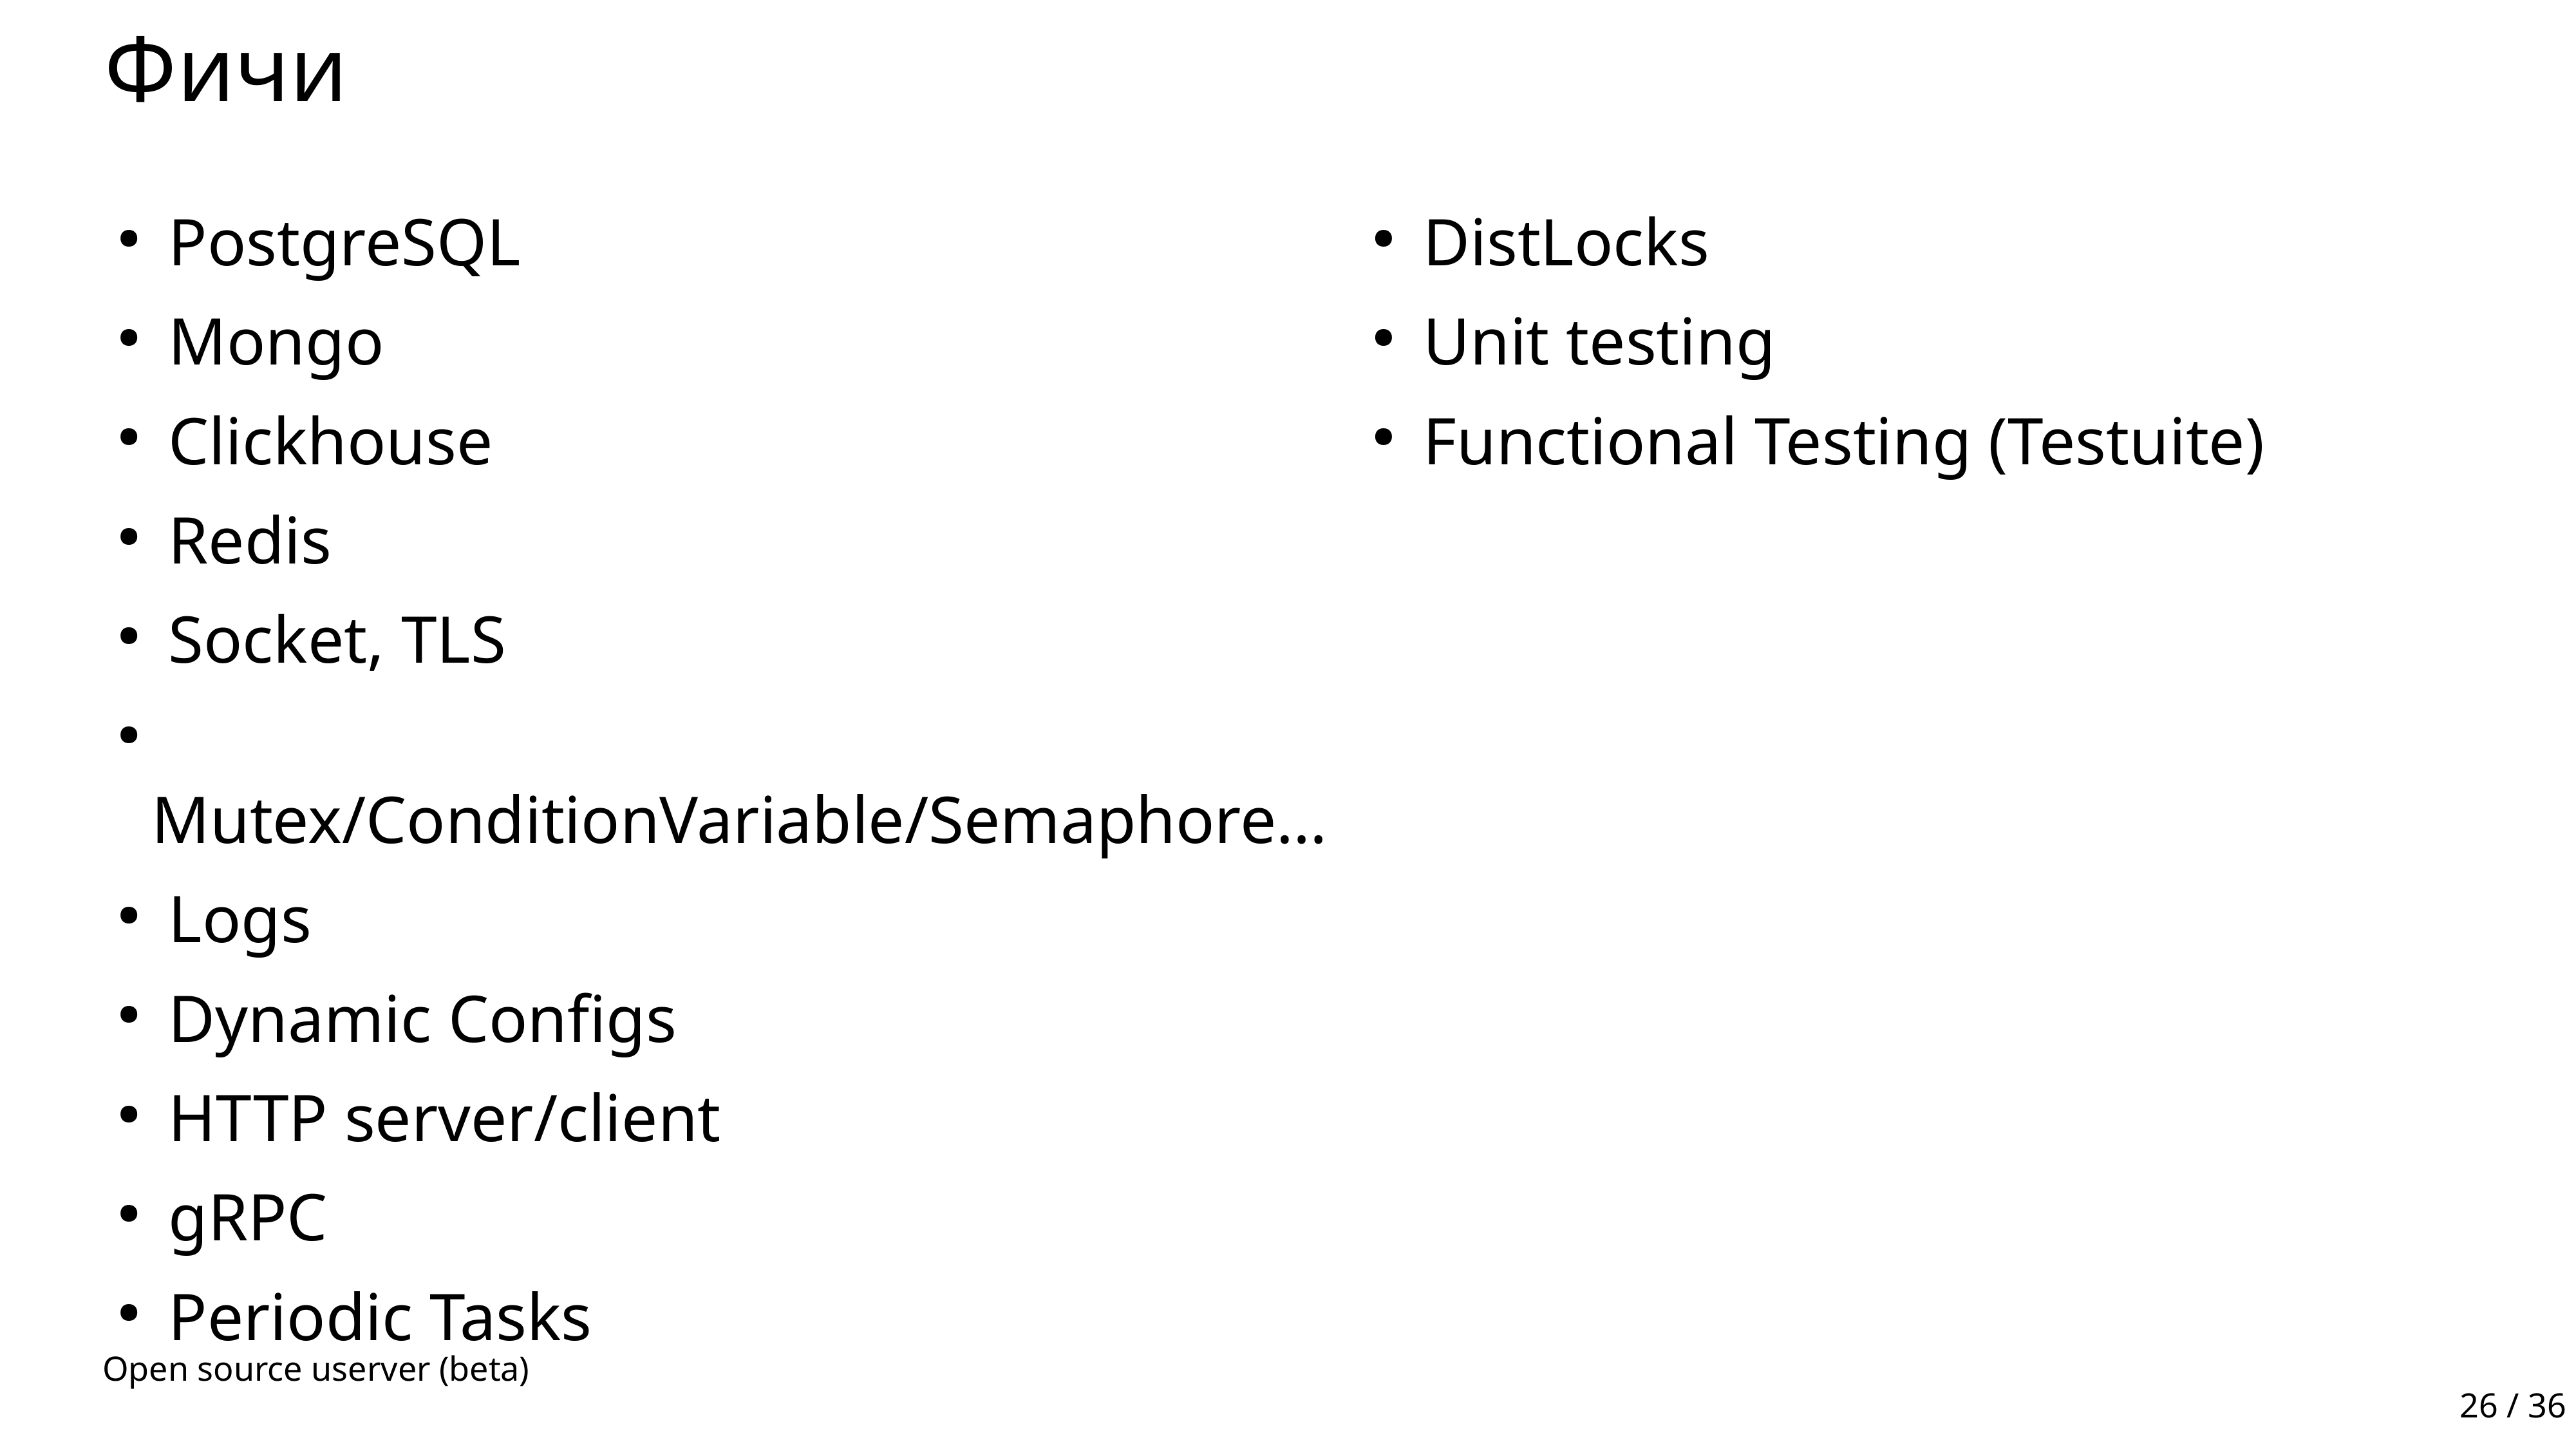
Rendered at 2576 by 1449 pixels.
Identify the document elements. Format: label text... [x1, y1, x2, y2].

list PostgreSQL Mongo Clickhouse Redis Socket, TLS Mutex/ConditionVariable/Semaphore… Logs Dynamic Configs HTTP server/client gRPC Periodic Tasks [97, 193, 1343, 1361]
list DistLocks Unit testing Functional Testing (Testuite) [1351, 193, 2576, 1361]
list <number> / 36 [1479, 1376, 2576, 1431]
title Фичи [95, 19, 2576, 155]
list Open source userver (beta) [93, 1338, 1190, 1393]
